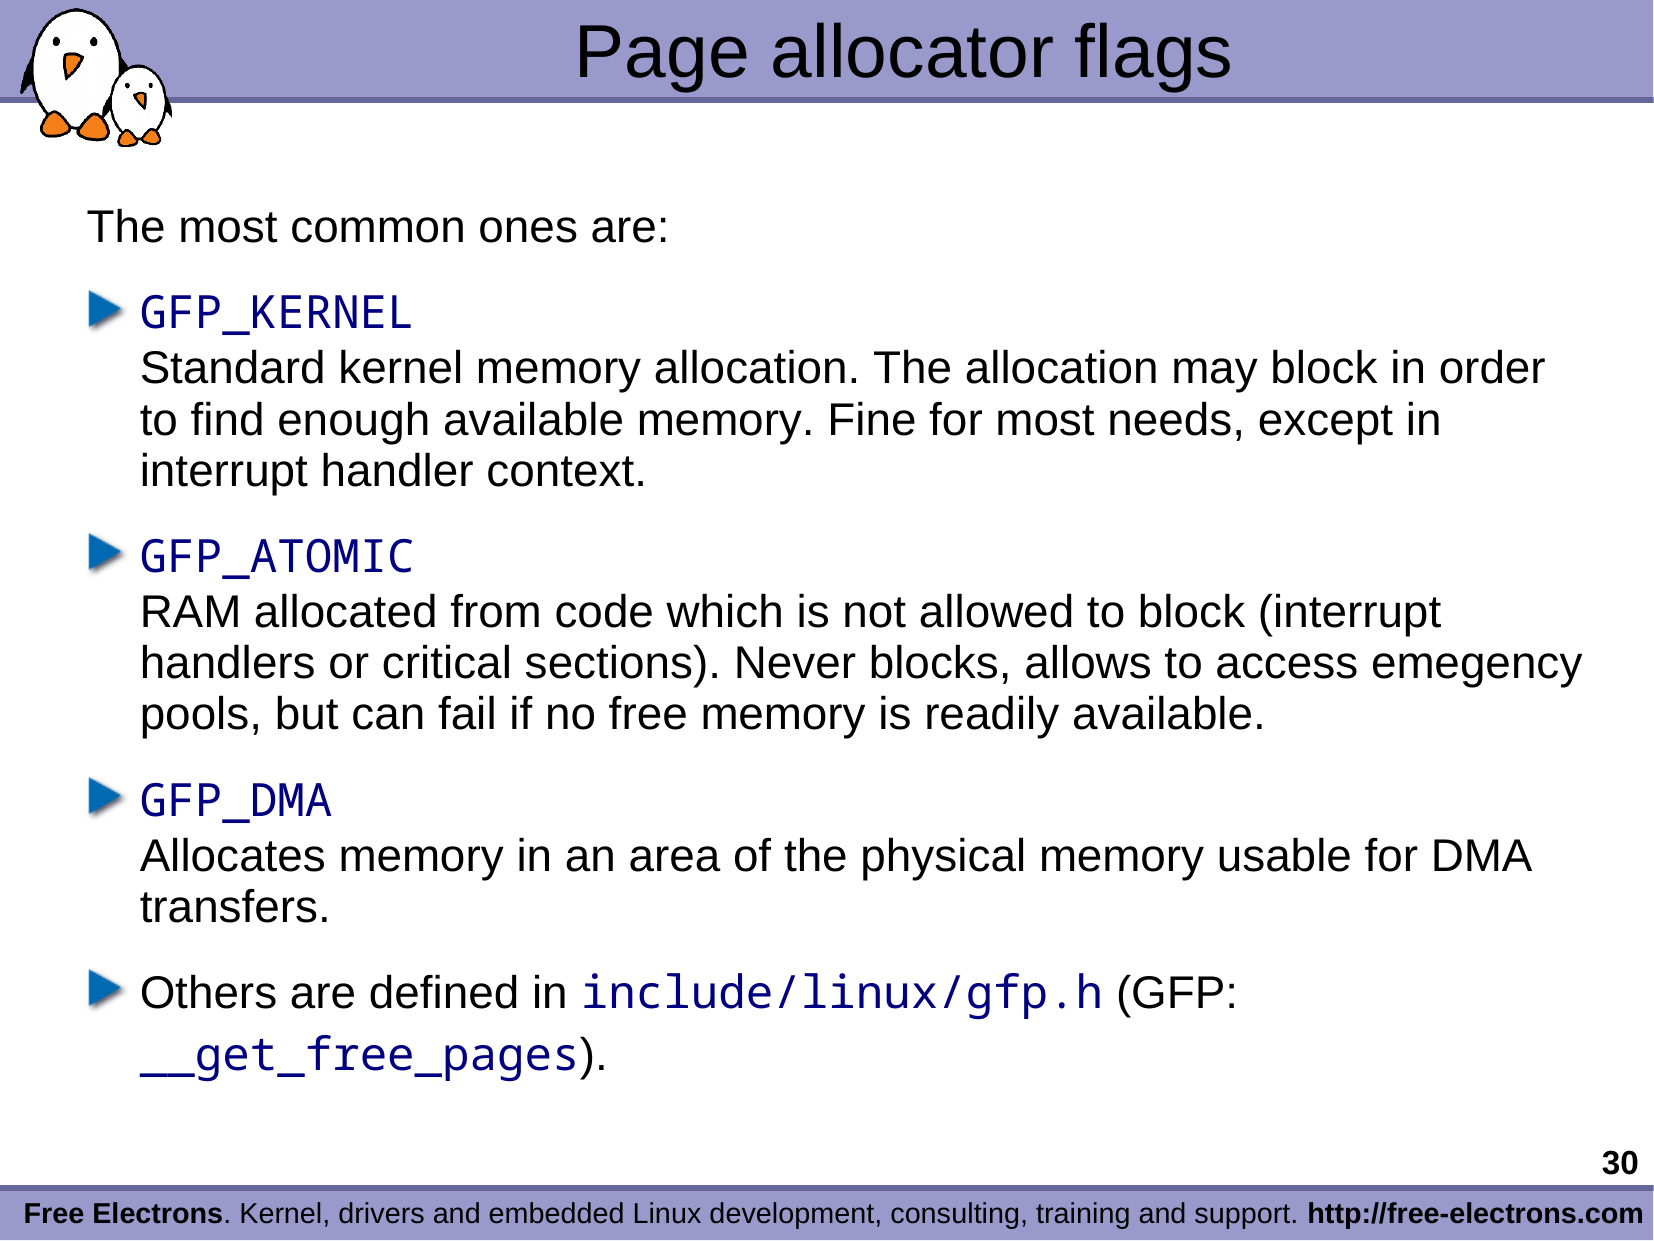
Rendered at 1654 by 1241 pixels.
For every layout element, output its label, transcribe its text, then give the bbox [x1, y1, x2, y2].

list The most common ones are: GFP_KERNEL Standard kernel memory allocation. The allocation may block in order to find enough available memory. Fine for most needs, except in interrupt handler context. GFP_ATOMIC RAM allocated from code which is not allowed to block (interrupt handlers or critical sections). Never blocks, allows to access emegency pools, but can fail if no free memory is readily available. GFP_DMA Allocates memory in an area of the physical memory usable for DMA transfers. Others are defined in include/linux/gfp.h (GFP: __get_free_pages). [68, 201, 1592, 1118]
picture [20, 8, 172, 147]
title Page allocator flags [178, 4, 1631, 98]
